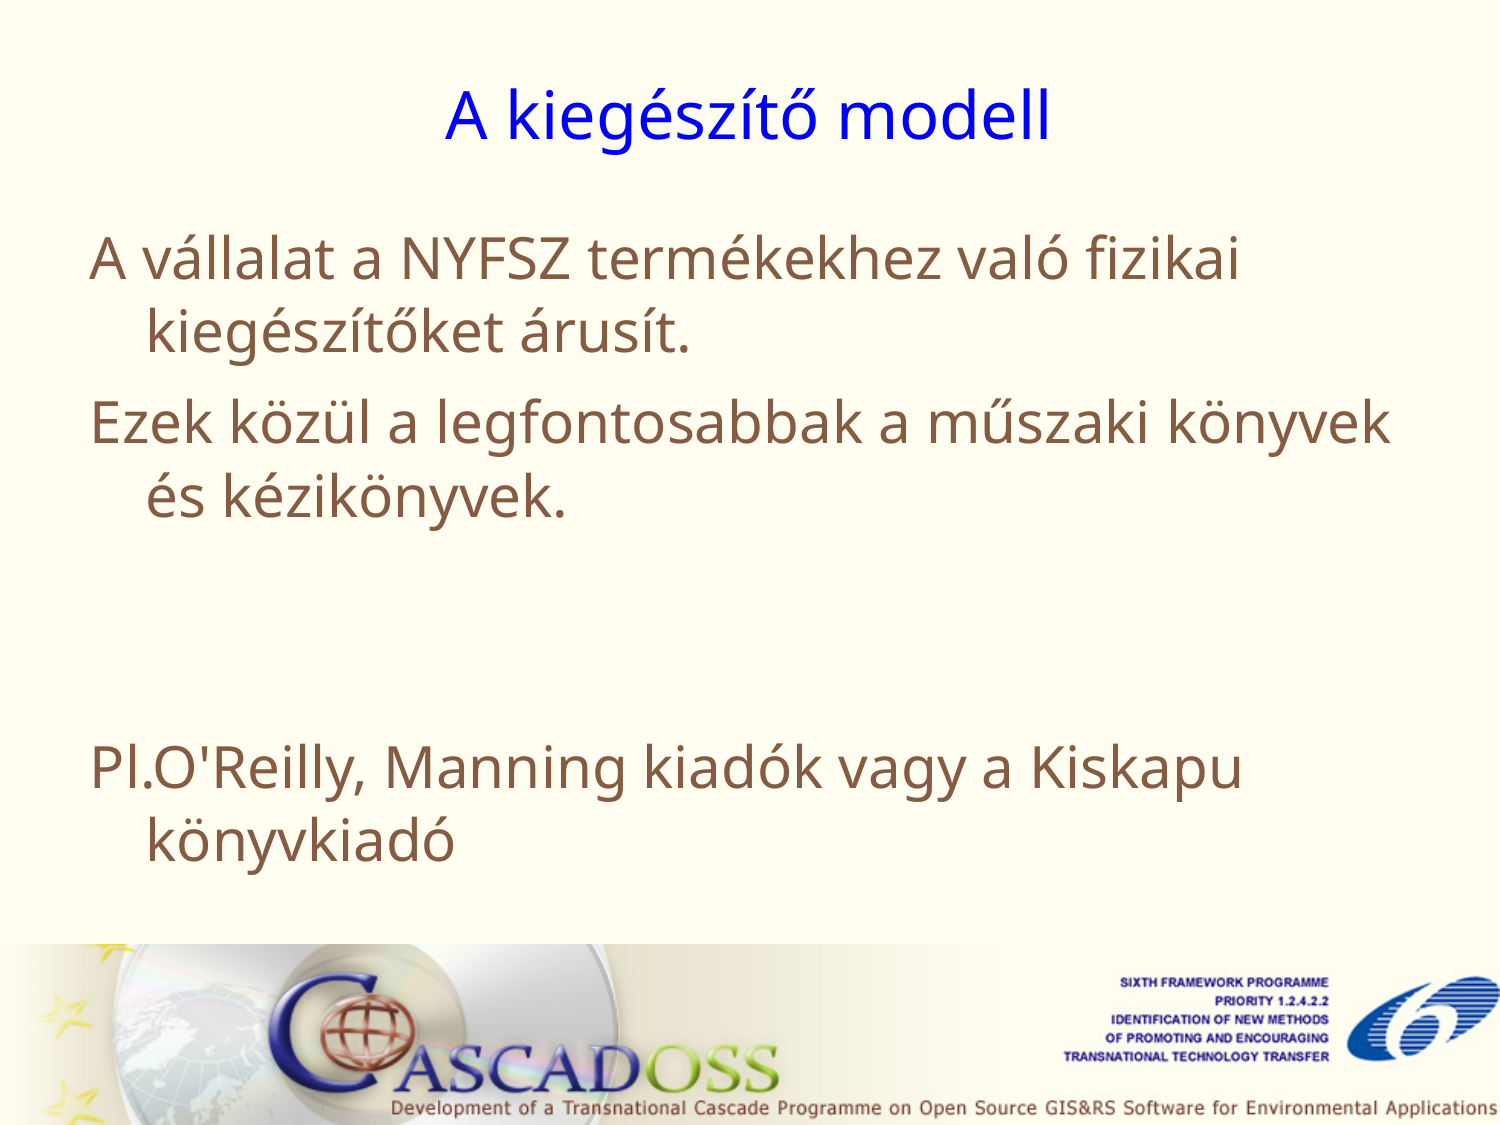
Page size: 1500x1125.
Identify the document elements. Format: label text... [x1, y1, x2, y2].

title A kiegészítő modell [74, 13, 1425, 208]
picture [0, 944, 1500, 1125]
list A vállalat a NYFSZ termékekhez való fizikai kiegészítőket árusít. Ezek közül a legfontosabbak a műszaki könyvek és kézikönyvek. Pl.O'Reilly, Manning kiadók vagy a Kiskapu könyvkiadó [74, 208, 1447, 951]
